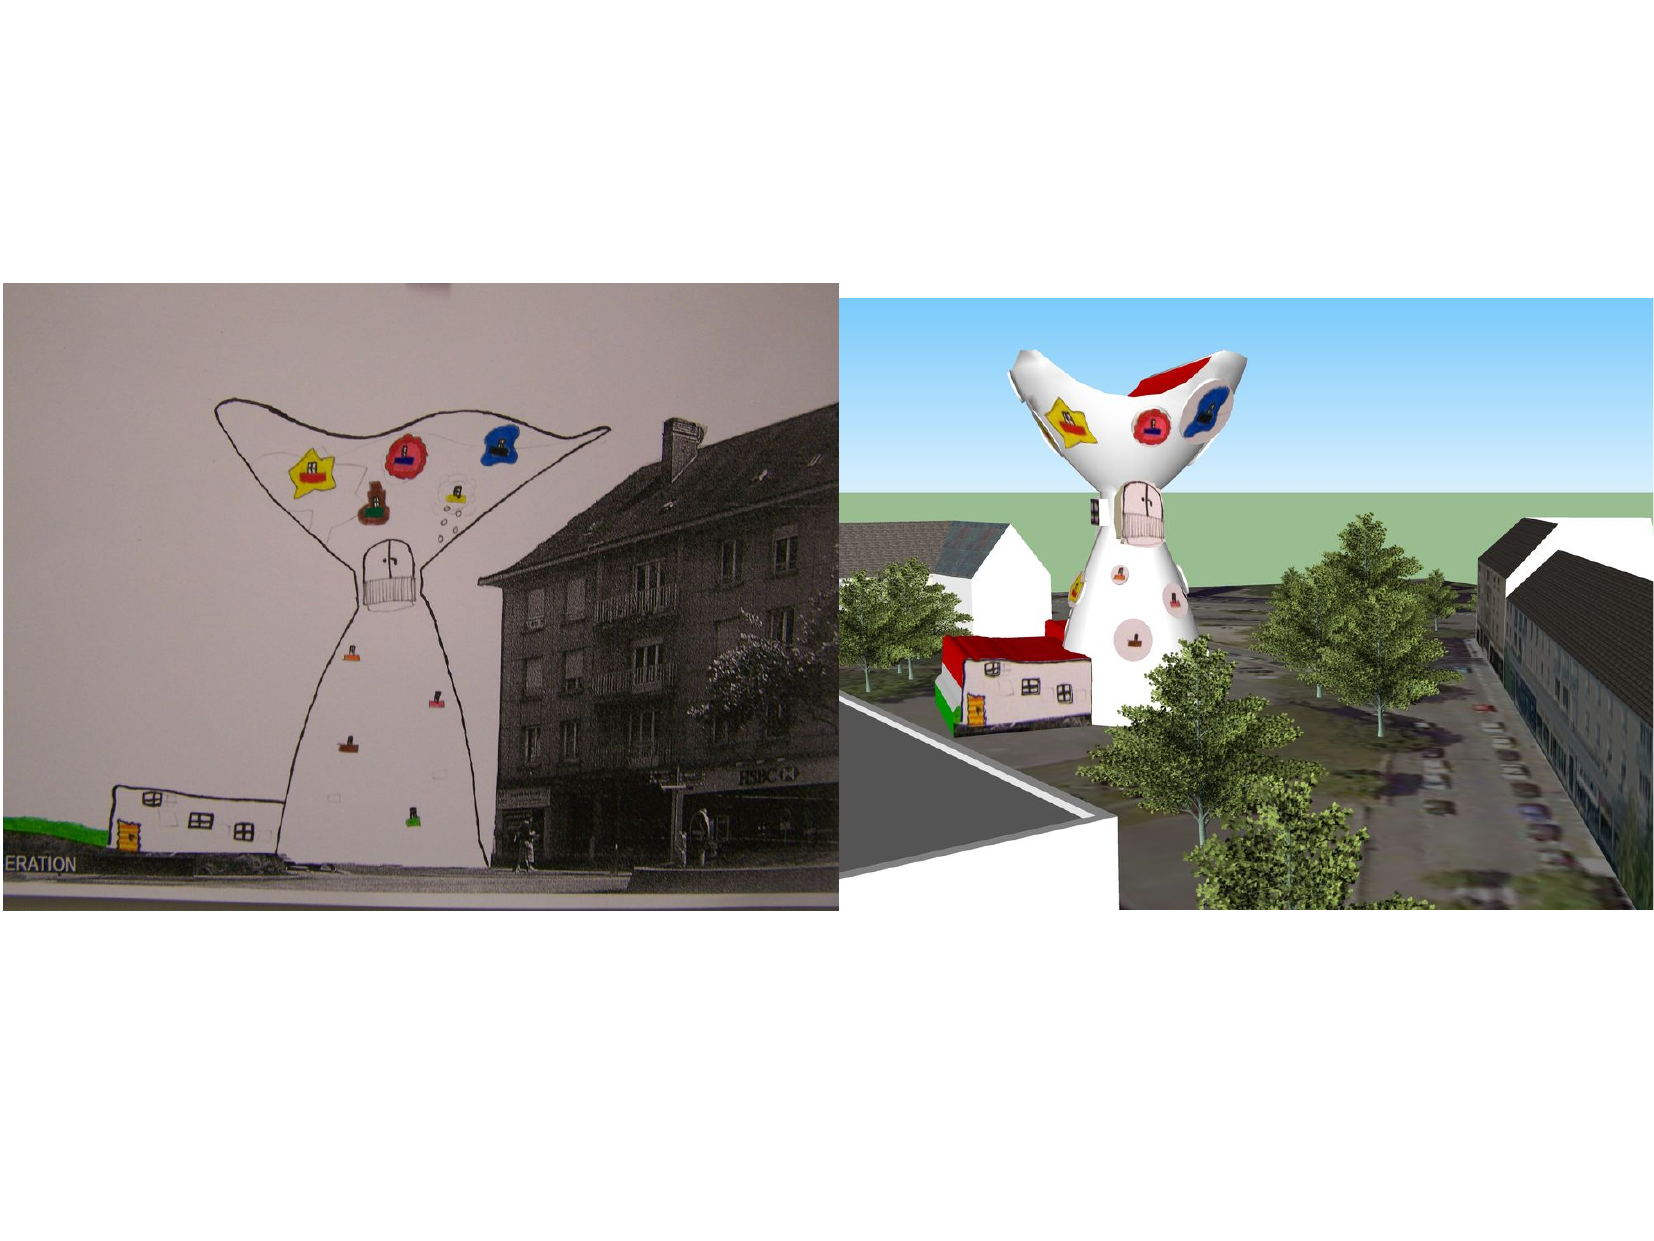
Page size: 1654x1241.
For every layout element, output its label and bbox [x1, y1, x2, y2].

picture [3, 283, 1654, 911]
